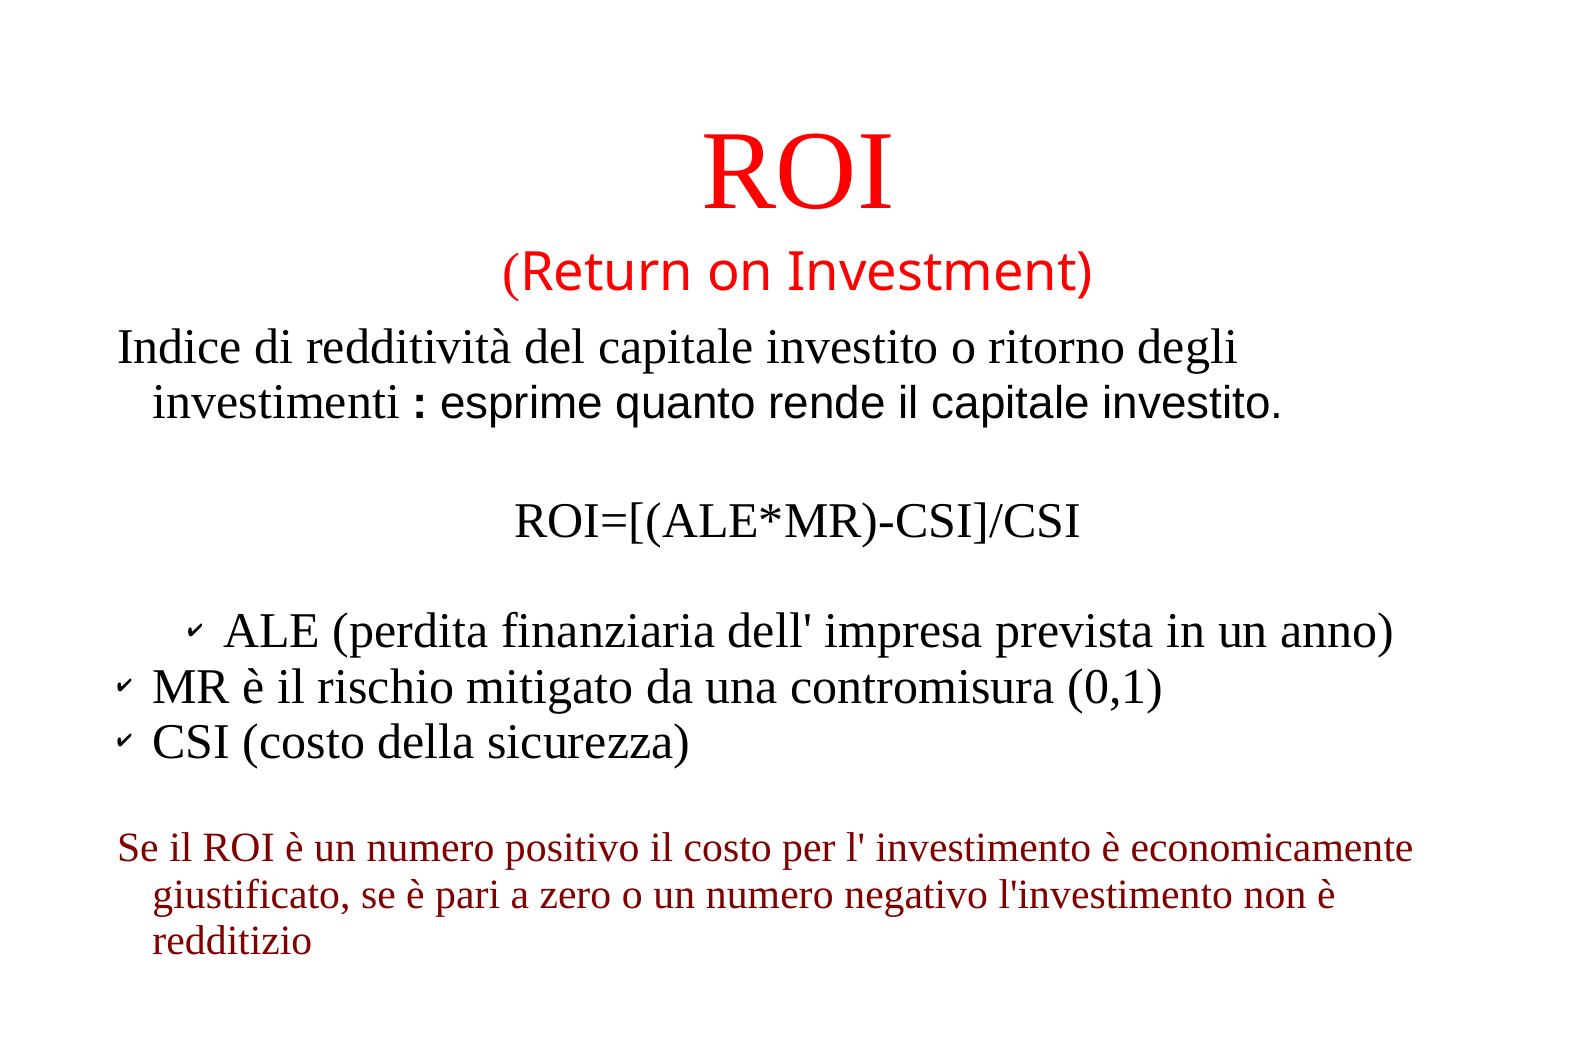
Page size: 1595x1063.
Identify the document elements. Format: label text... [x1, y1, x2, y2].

subtitle ROI (Return on Investment) Indice di redditività del capitale investito o ritorno degli investimenti : esprime quanto rende il capitale investito. ROI=[(ALE*MR)-CSI]/CSI ALE (perdita finanziaria dell' impresa prevista in un anno) MR è il rischio mitigato da una contromisura (0,1) CSI (costo della sicurezza) Se il ROI è un numero positivo il costo per l' investimento è economicamente giustificato, se è pari a zero o un numero negativo l'investimento non è redditizio [117, 0, 1479, 1063]
